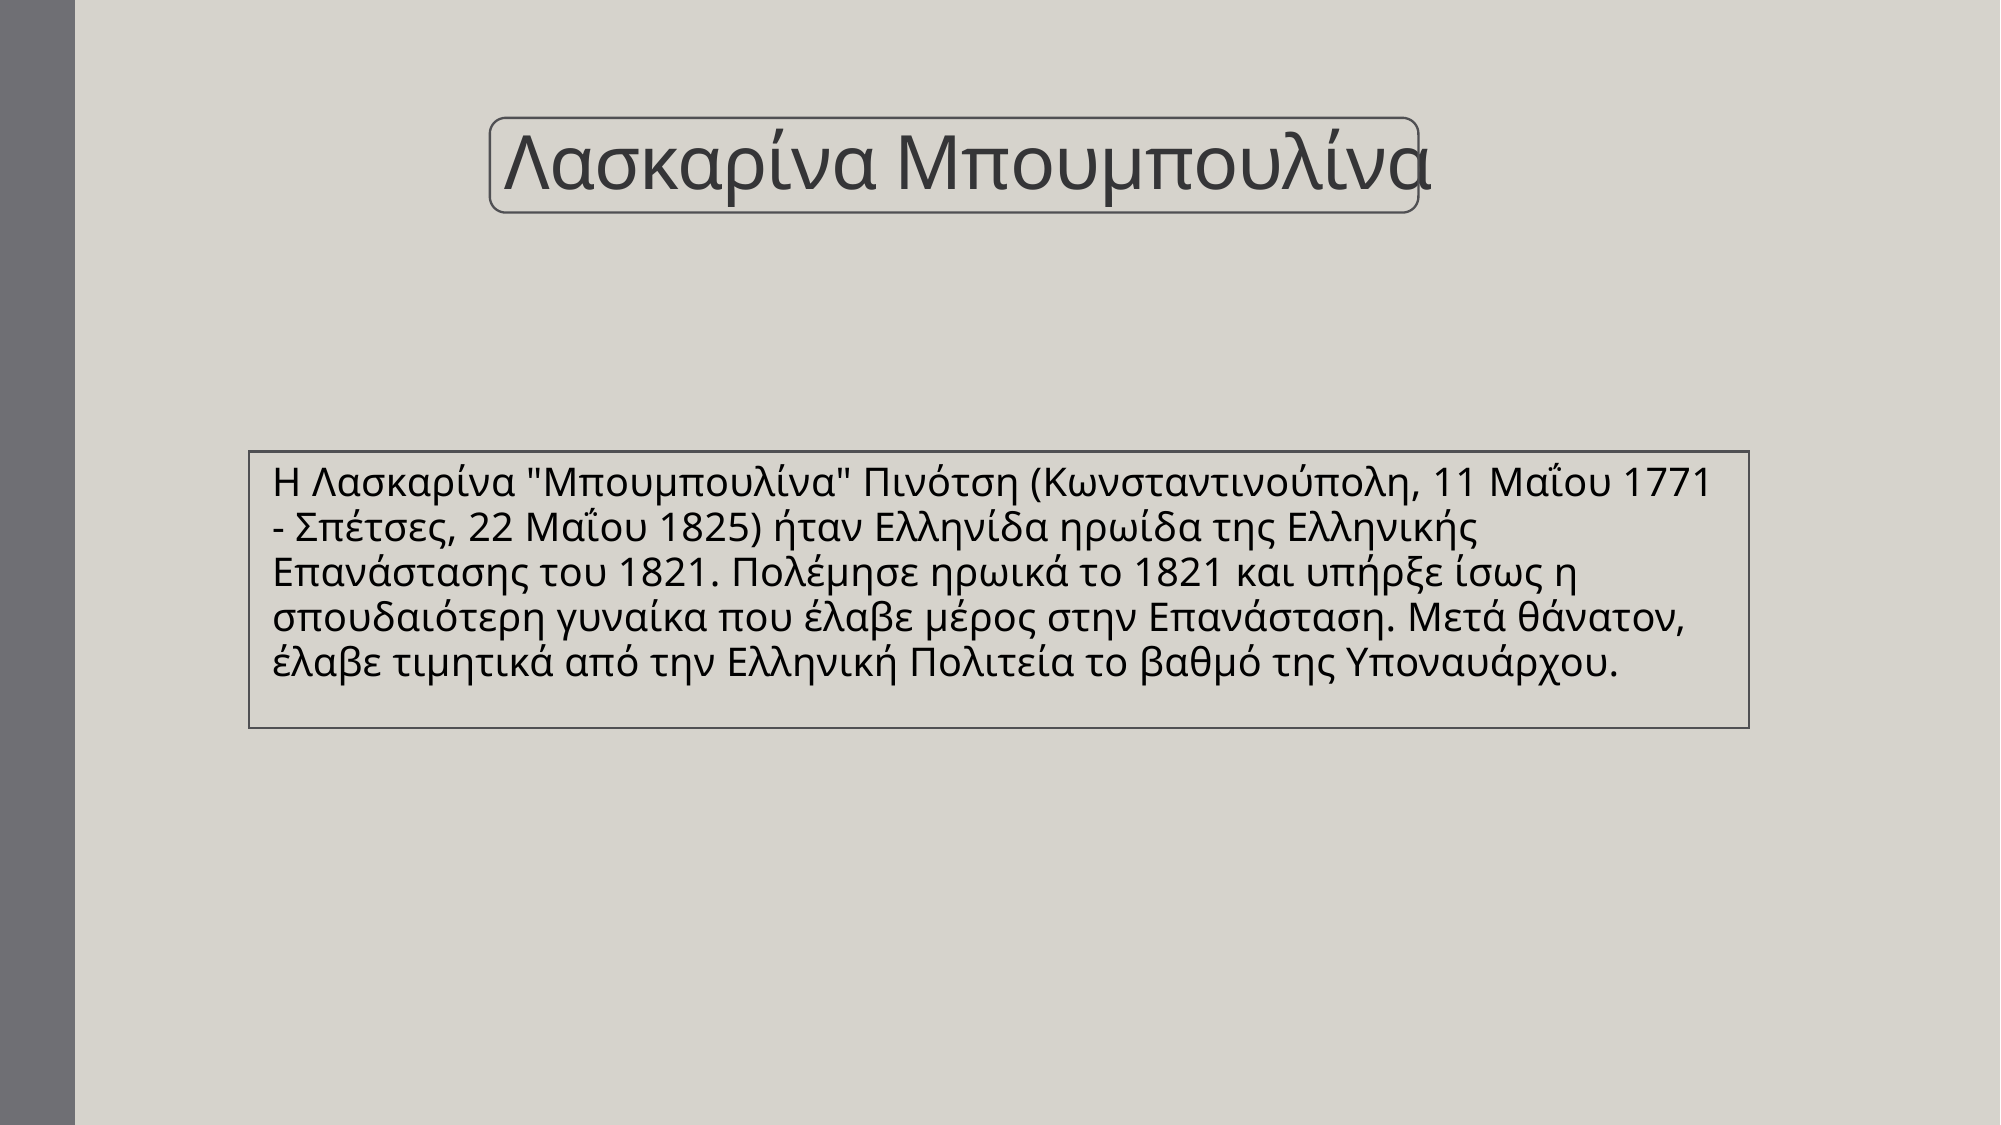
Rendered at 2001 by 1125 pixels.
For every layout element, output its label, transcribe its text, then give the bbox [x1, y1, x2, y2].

subtitle Η Λασκαρίνα "Μπουμπουλίνα" Πινότση (Κωνσταντινούπολη, 11 Μαΐου 1771 - Σπέτσες, 22 Μαΐου 1825) ήταν Ελληνίδα ηρωίδα της Ελληνικής Επανάστασης του 1821. Πολέμησε ηρωικά το 1821 και υπήρξε ίσως η σπουδαιότερη γυναίκα που έλαβε μέρος στην Επανάσταση. Μετά θάνατον, έλαβε τιμητικά από την Ελληνική Πολιτεία το βαθμό της Υποναυάρχου. [257, 453, 1743, 727]
title Λασκαρίνα Μπουμπουλίνα [489, 93, 1511, 213]
text_box [0, 0, 2000, 1125]
title Λασκαρίνα Μπουμπουλίνα [492, 120, 1417, 211]
